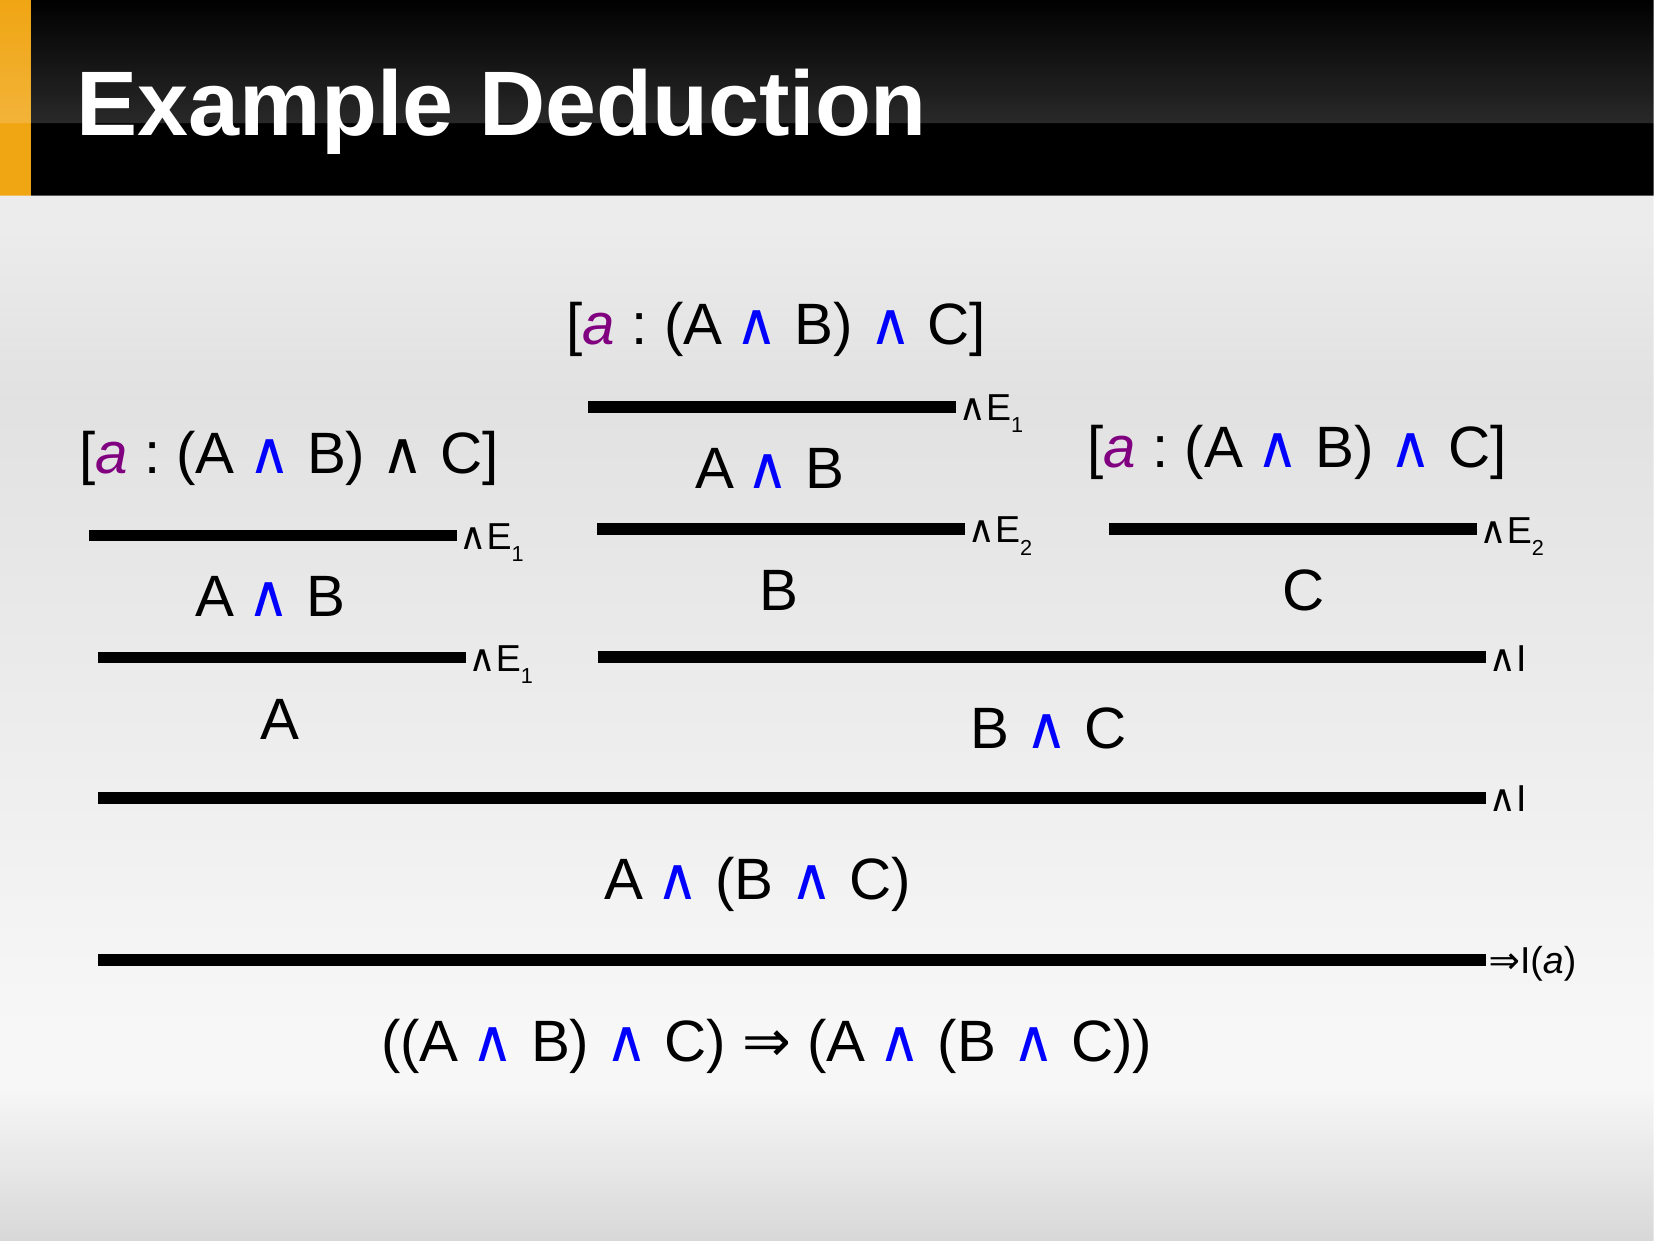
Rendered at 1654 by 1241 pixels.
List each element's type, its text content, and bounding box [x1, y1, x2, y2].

text_box ∧E1 [943, 379, 1038, 449]
text_box ∧E2 [1464, 501, 1559, 571]
text_box C [1268, 550, 1340, 639]
picture [0, 0, 1654, 1241]
text_box A [245, 679, 314, 767]
text_box ⇒I(a) [1473, 932, 1592, 995]
text_box A ∧ B [180, 556, 364, 645]
text_box ((A ∧ B) ∧ C) ⇒ (A ∧ (B ∧ C)) [366, 1001, 1174, 1089]
text_box B [744, 550, 813, 638]
text_box [a : (A ∧ B) ∧ C] [1072, 407, 1526, 496]
text_box ∧E1 [453, 629, 548, 699]
text_box [a : (A ∧ B) ∧ C] [551, 284, 1005, 374]
text_box ∧E1 [444, 507, 539, 577]
text_box ∧I [1473, 770, 1542, 832]
text_box ∧E2 [952, 501, 1048, 571]
text_box A ∧ (B ∧ C) [589, 839, 929, 927]
text_box [a : (A ∧ B) ∧ C] [64, 413, 517, 503]
text_box A ∧ B [680, 428, 863, 516]
title Example Deduction [76, 7, 1565, 200]
text_box ∧I [1473, 629, 1542, 692]
text_box B ∧ C [955, 688, 1142, 776]
